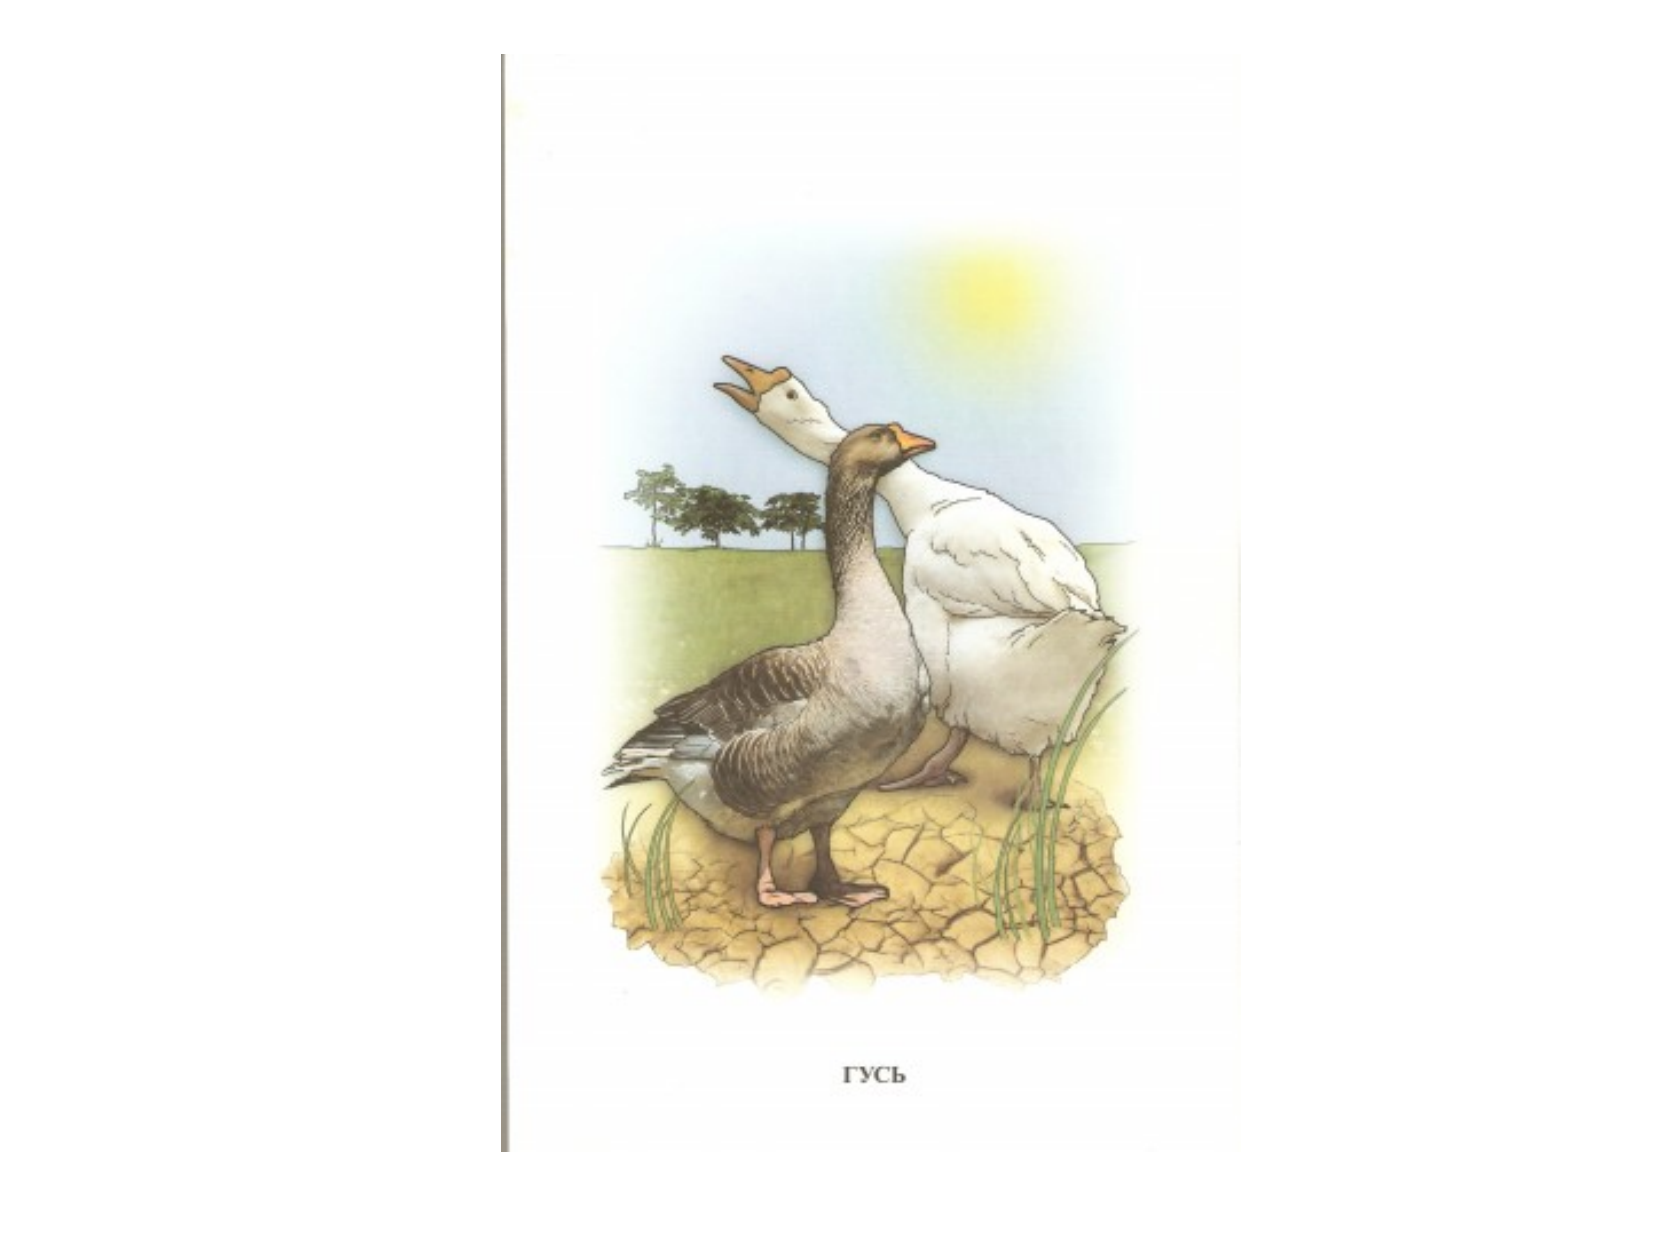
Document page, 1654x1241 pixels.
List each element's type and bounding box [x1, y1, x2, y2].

picture [501, 54, 1241, 1152]
